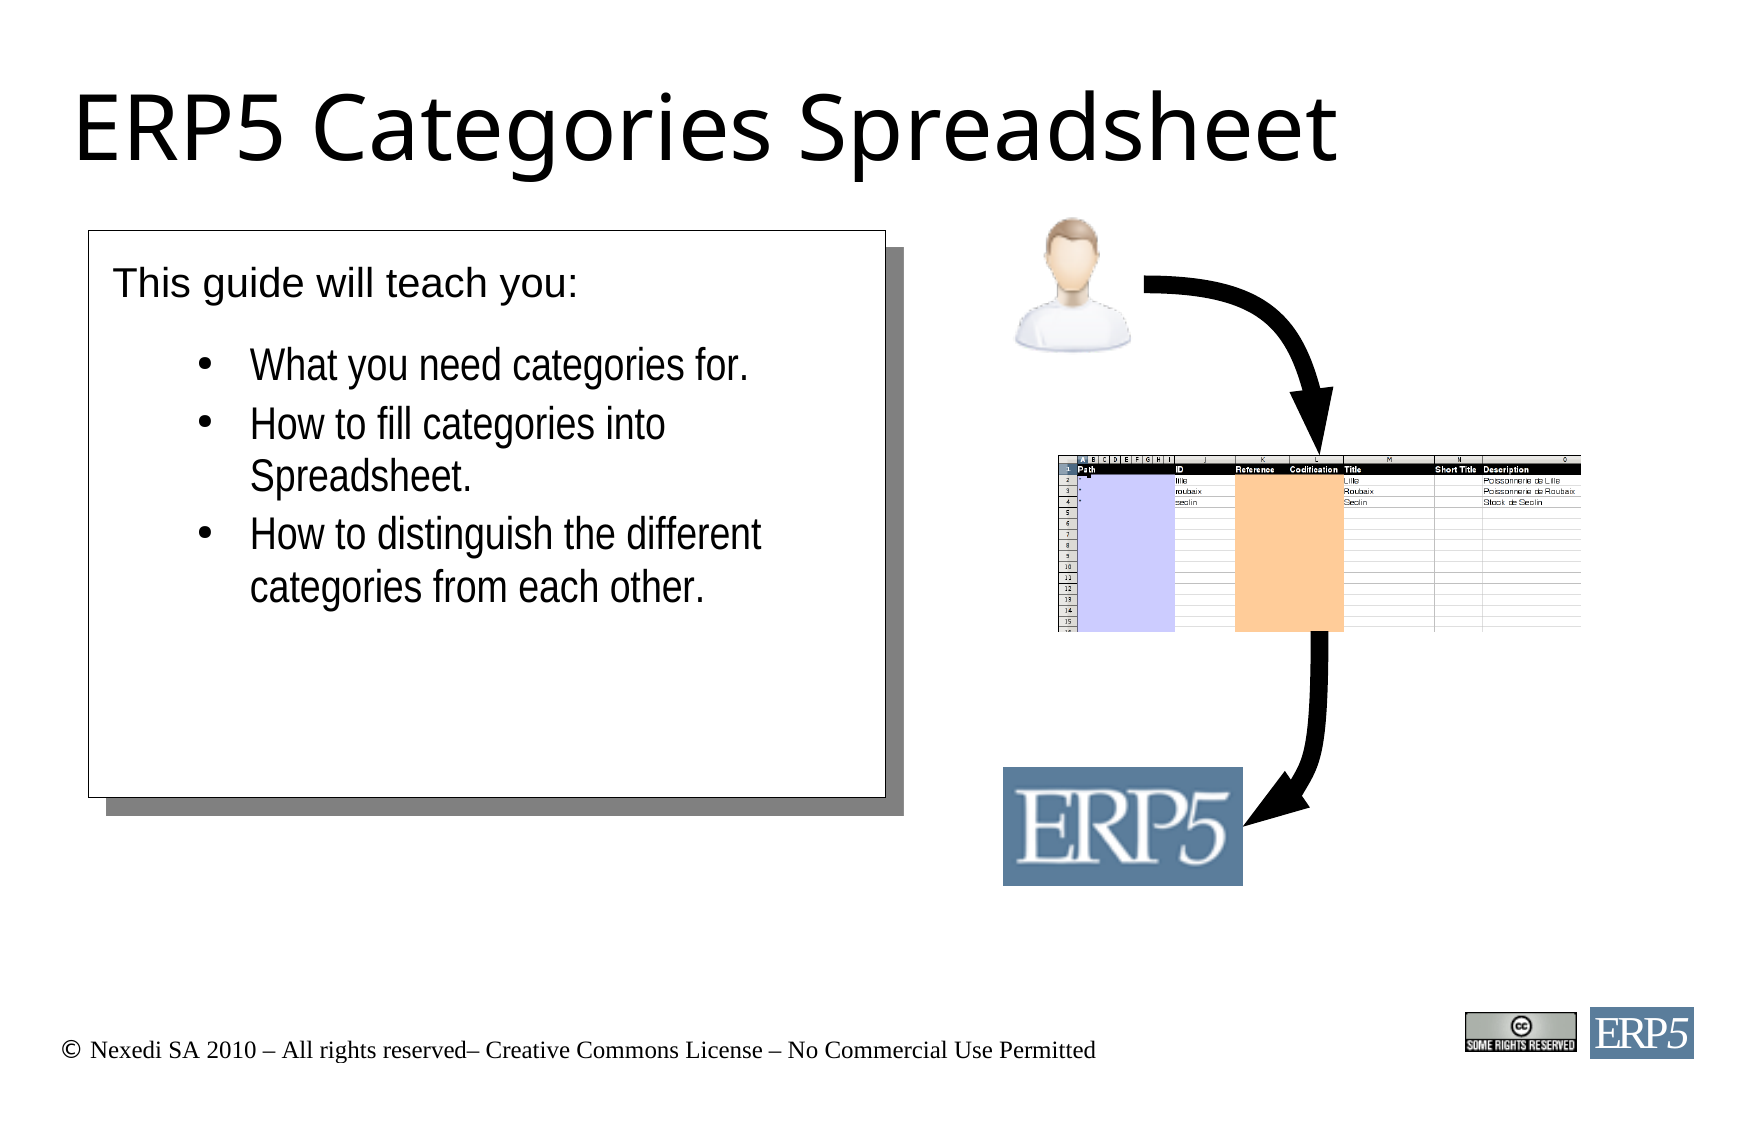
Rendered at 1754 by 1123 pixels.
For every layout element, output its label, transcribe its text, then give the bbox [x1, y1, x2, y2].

picture [1003, 767, 1243, 886]
picture [1465, 1012, 1577, 1052]
text_box [88, 230, 886, 798]
title ERP5 Categories Spreadsheet [71, 63, 1707, 187]
text_box This guide will teach you: [112, 253, 762, 313]
picture [1058, 455, 1581, 632]
list What you need categories for. How to fill categories into Spreadsheet. How to distinguish the different categories from each other. [179, 338, 827, 680]
picture [1003, 214, 1144, 355]
